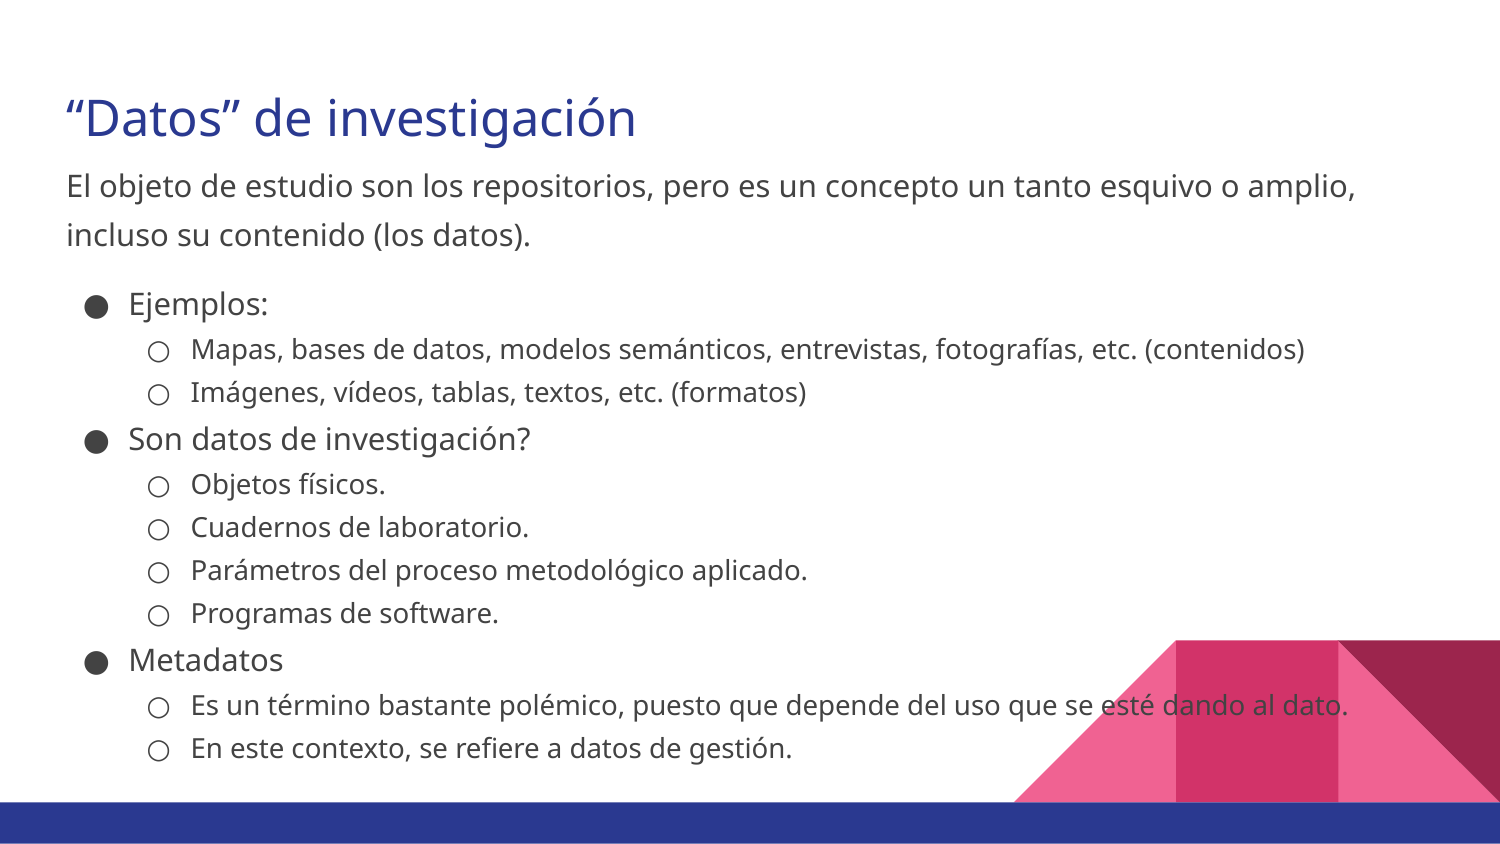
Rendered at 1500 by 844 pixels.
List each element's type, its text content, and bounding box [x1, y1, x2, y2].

list El objeto de estudio son los repositorios, pero es un concepto un tanto esquivo o amplio, incluso su contenido (los datos). Ejemplos: Mapas, bases de datos, modelos semánticos, entrevistas, fotografías, etc. (contenidos) Imágenes, vídeos, tablas, textos, etc. (formatos) Son datos de investigación? Objetos físicos. Cuadernos de laboratorio. Parámetros del proceso metodológico aplicado. Programas de software. Metadatos Es un término bastante polémico, puesto que depende del uso que se esté dando al dato. En este contexto, se refiere a datos de gestión. [51, 143, 1449, 786]
title “Datos” de investigación [51, 67, 1449, 143]
